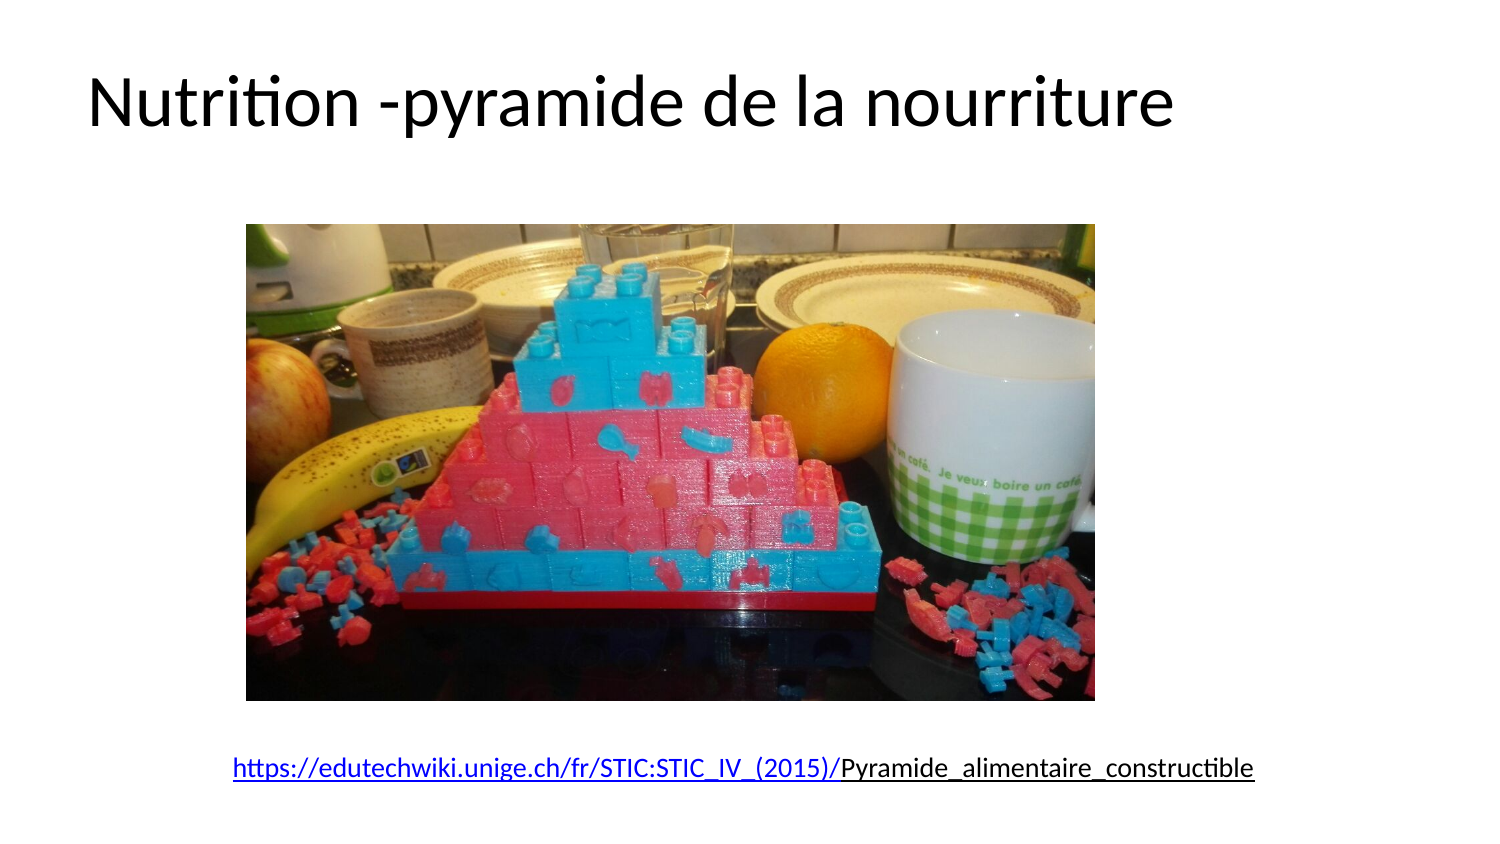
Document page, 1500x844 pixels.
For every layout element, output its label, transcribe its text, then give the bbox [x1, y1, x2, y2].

text_box https://edutechwiki.unige.ch/fr/STIC:STIC_IV_(2015)/Pyramide_alimentaire_constructible [217, 742, 1276, 792]
title Nutrition -pyramide de la nourriture [0, 45, 1265, 151]
picture [246, 224, 1095, 701]
